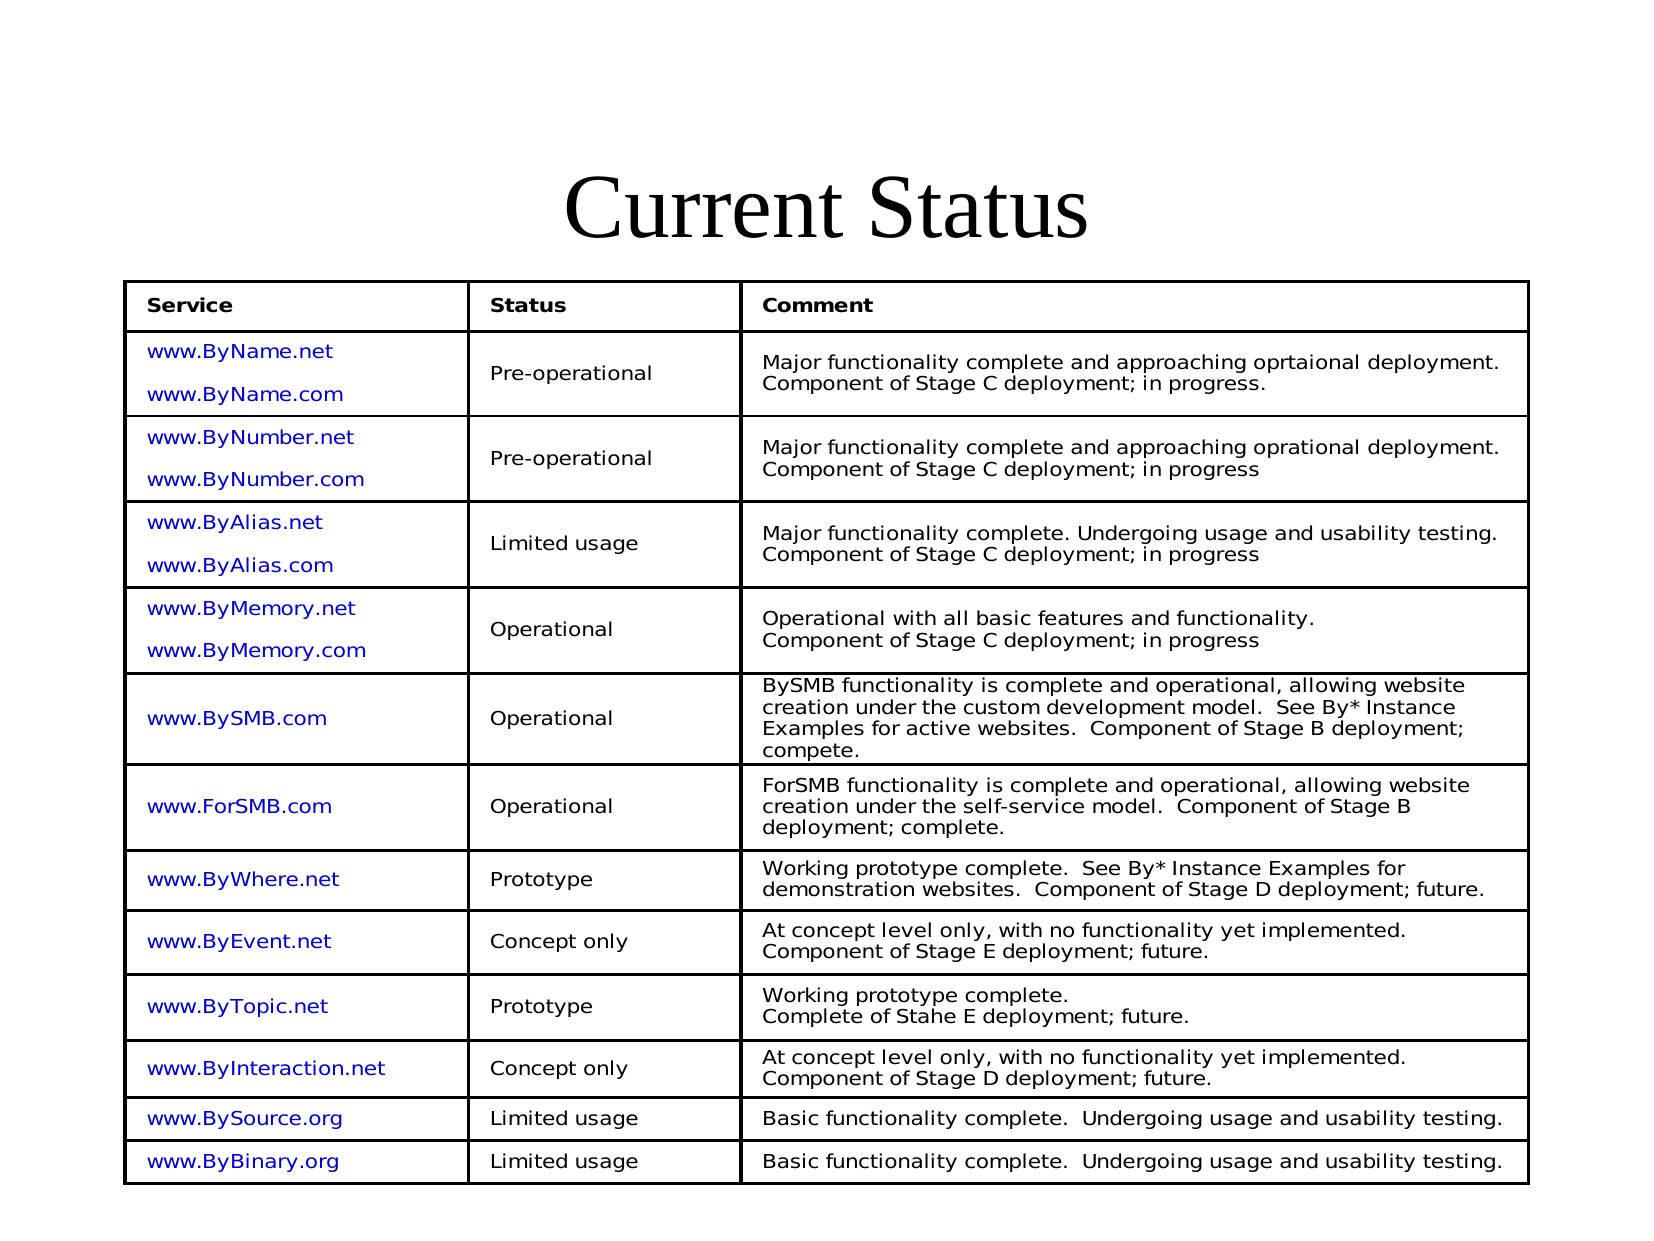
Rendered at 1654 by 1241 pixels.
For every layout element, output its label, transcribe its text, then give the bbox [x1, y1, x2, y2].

chart [122, 279, 1530, 1185]
title Current Status [121, 102, 1534, 311]
